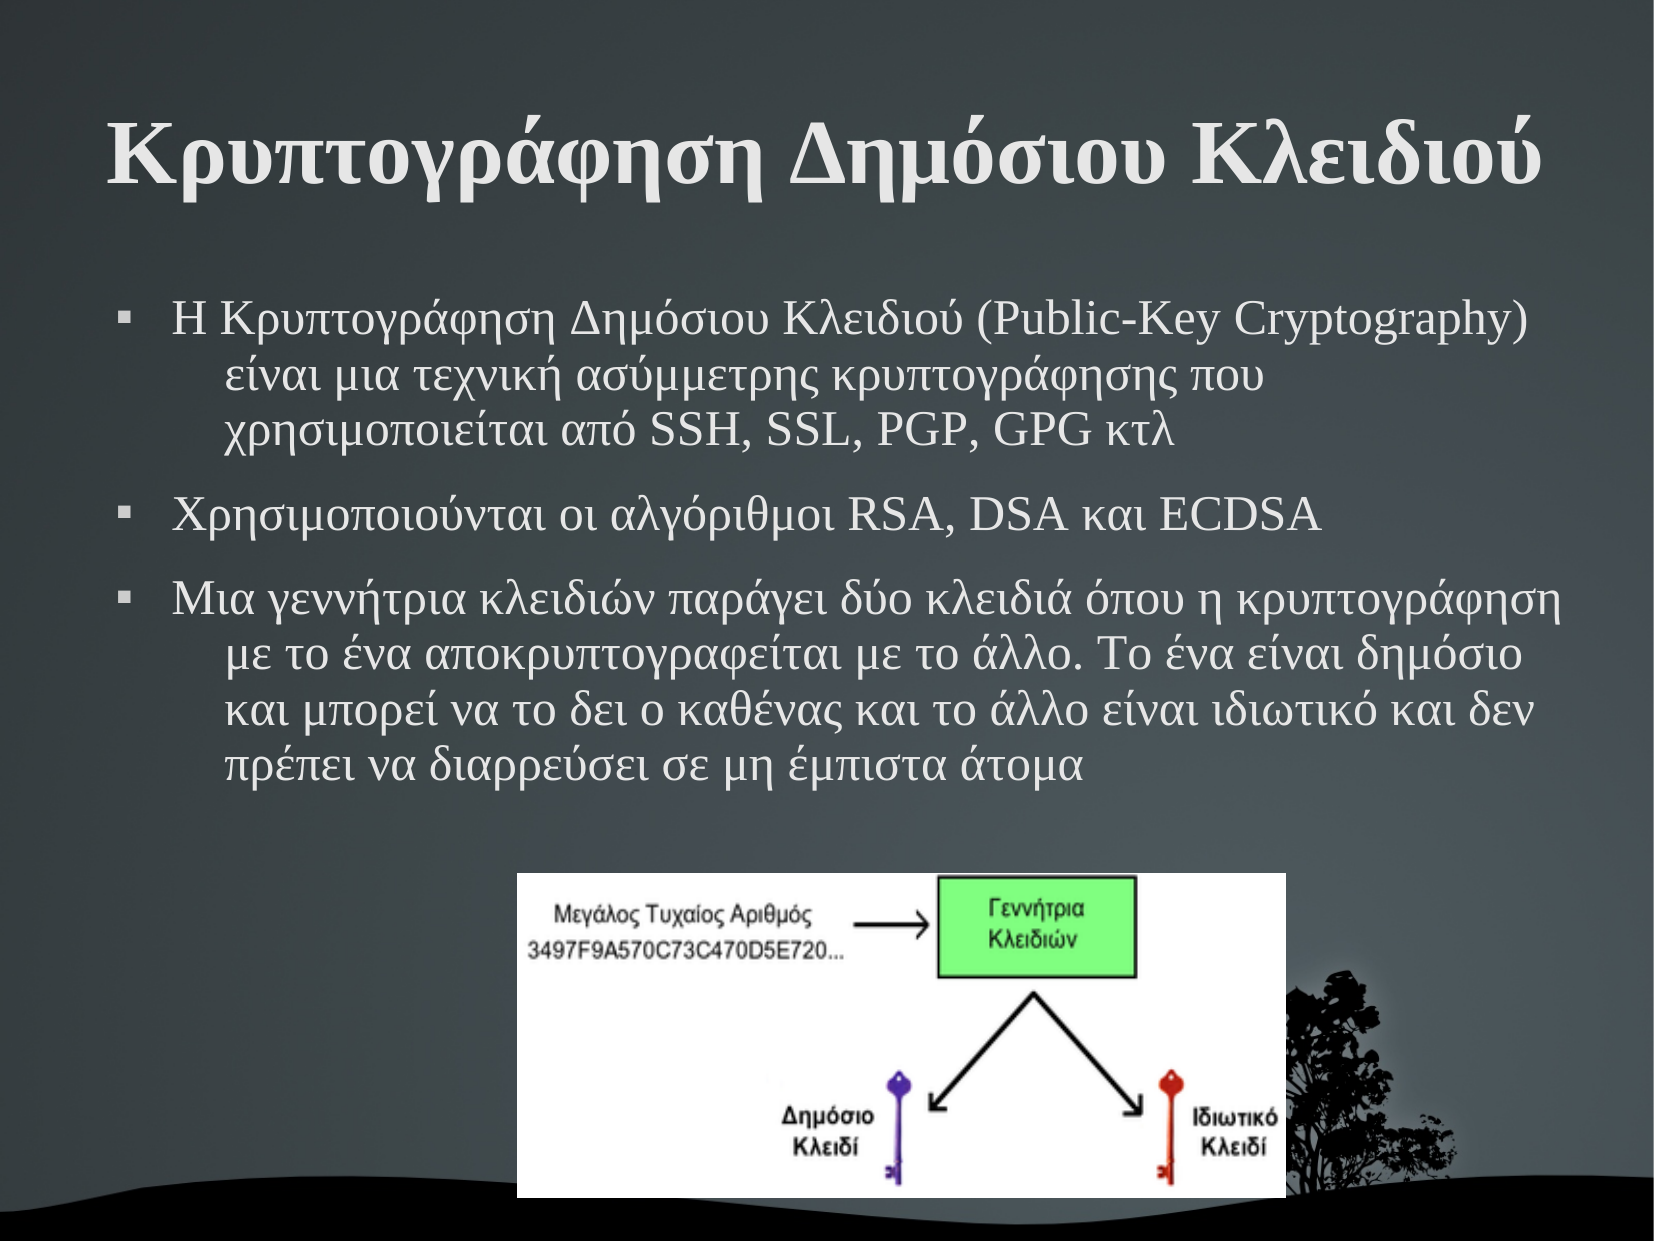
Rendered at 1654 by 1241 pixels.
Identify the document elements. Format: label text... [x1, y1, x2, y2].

title Κρυπτογράφηση Δημόσιου Κλειδιού [82, 49, 1571, 257]
list Η Κρυπτογράφηση Δημόσιου Κλειδιού (Public-Key Cryptography) είναι μια τεχνική ασύμμετρης κρυπτογράφησης που χρησιμοποιείται από SSH, SSL, PGP, GPG κτλ Χρησιμοποιούνται οι αλγόριθμοι RSA, DSA και ECDSA Μια γεννήτρια κλειδιών παράγει δύο κλειδιά όπου η κρυπτογράφηση με το ένα αποκρυπτογραφείται με το άλλο. Το ένα είναι δημόσιο και μπορεί να το δει ο καθένας και το άλλο είναι ιδιωτικό και δεν πρέπει να διαρρεύσει σε μη έμπιστα άτομα [82, 290, 1571, 1109]
picture [0, 0, 1654, 1241]
